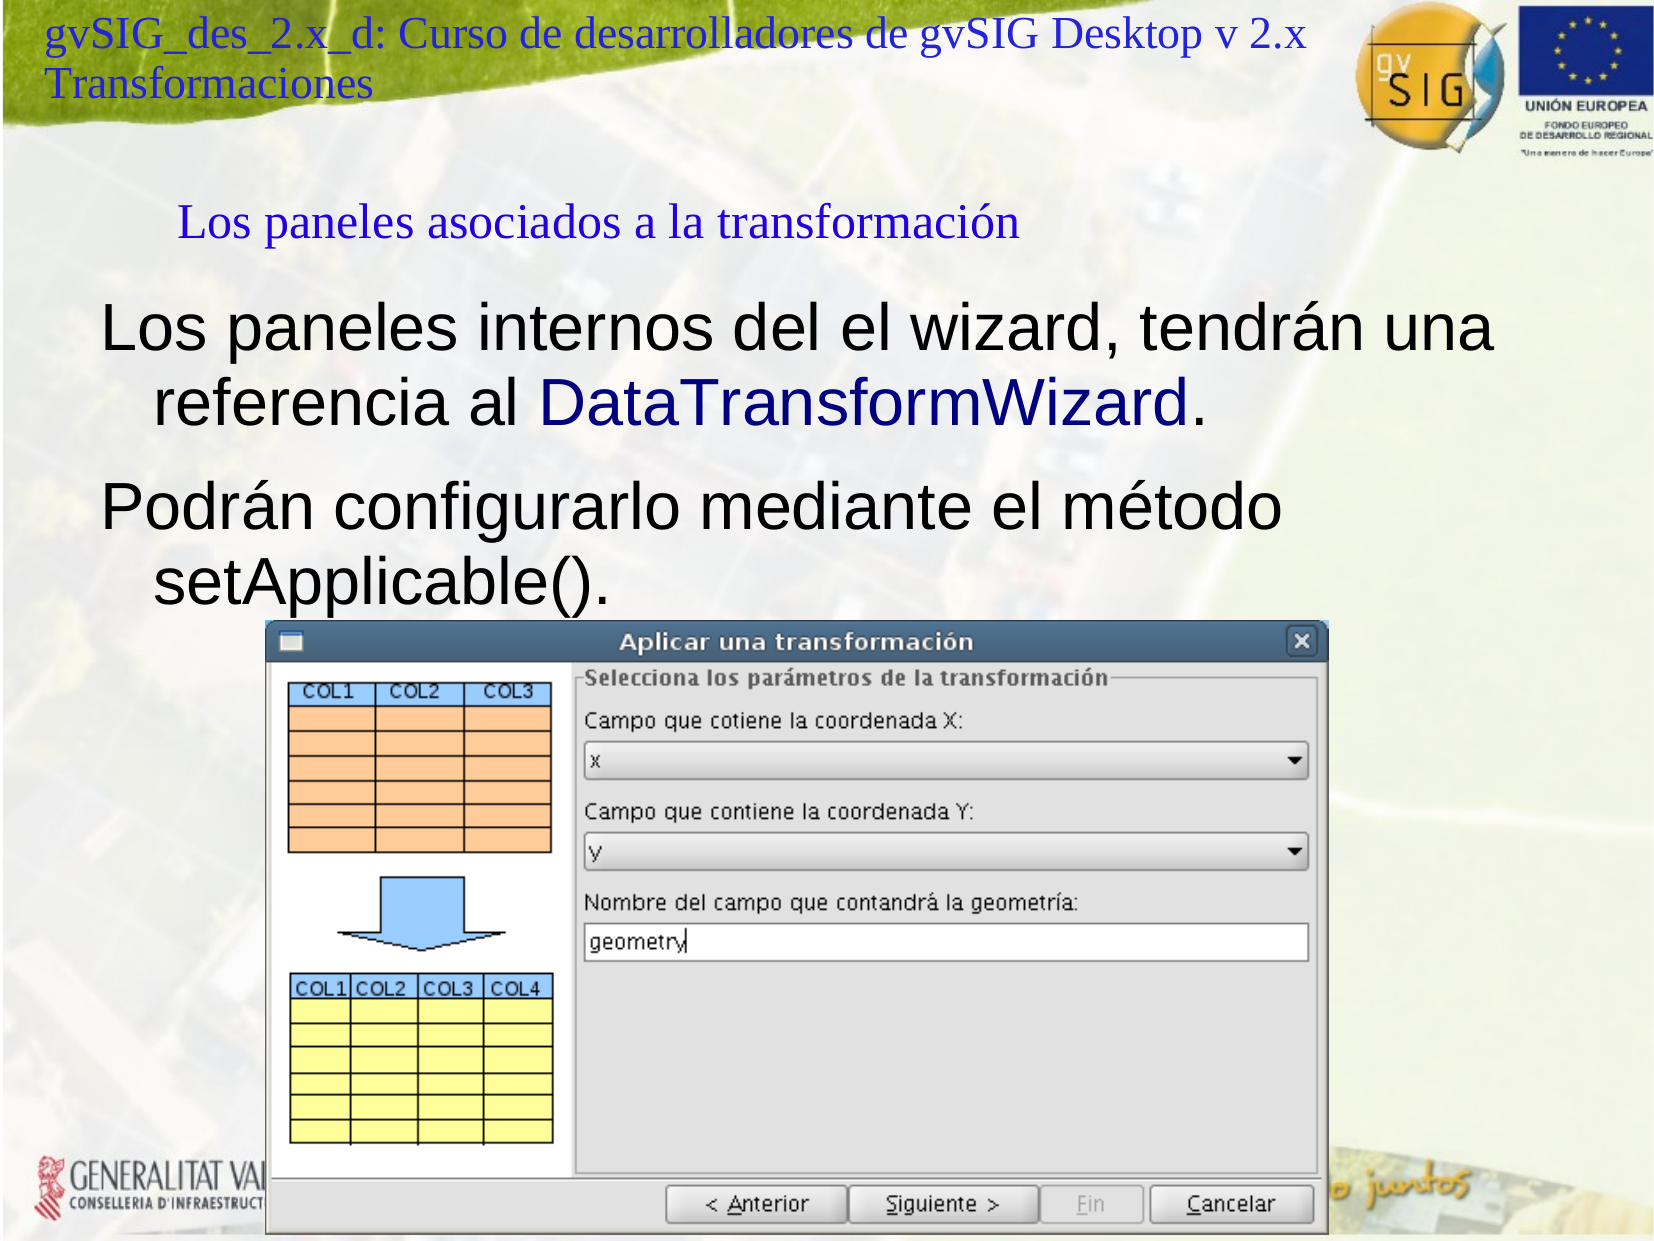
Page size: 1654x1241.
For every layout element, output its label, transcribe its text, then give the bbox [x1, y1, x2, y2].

picture [2, 0, 1654, 1241]
title Los paneles asociados a la transformación [177, 95, 1329, 290]
list Los paneles internos del el wizard, tendrán una referencia al DataTransformWizard. Podrán configurarlo mediante el método setApplicable(). [82, 290, 1571, 931]
